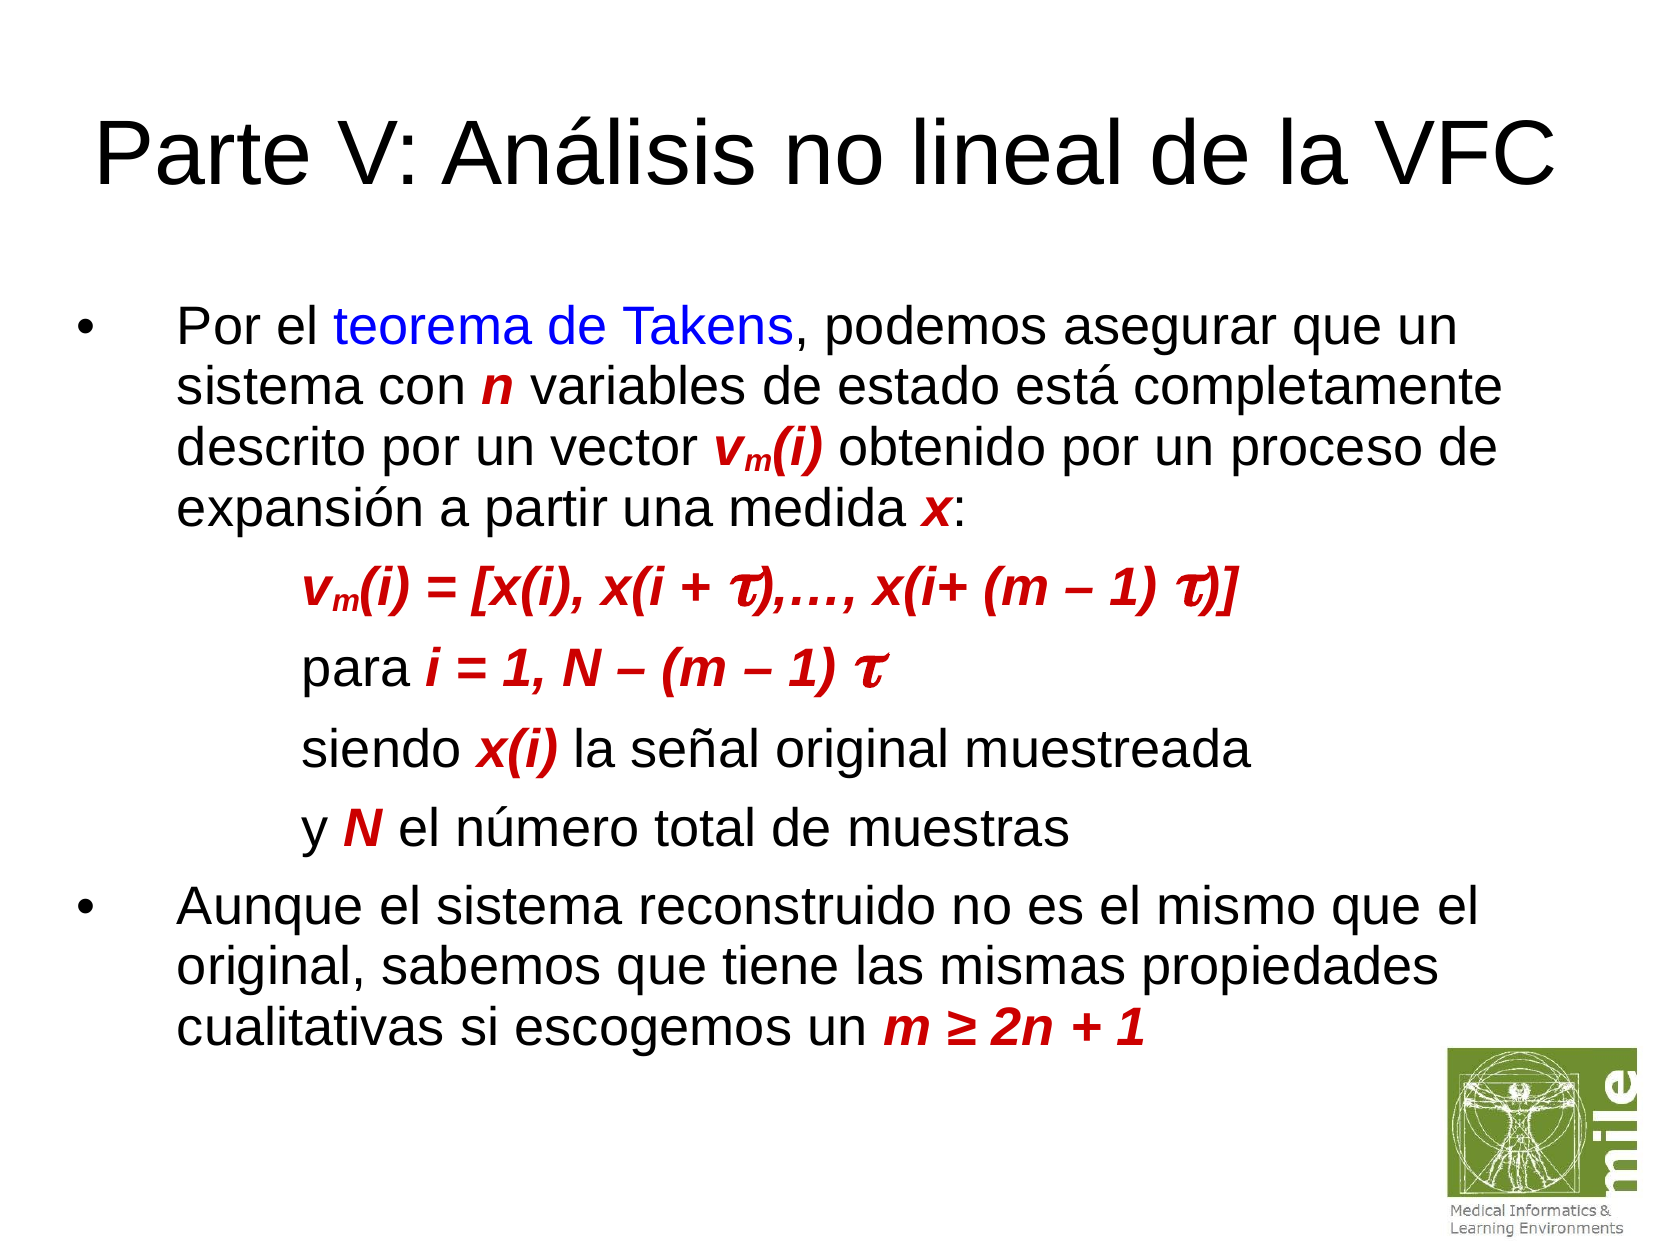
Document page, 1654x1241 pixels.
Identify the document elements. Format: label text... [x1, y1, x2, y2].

picture [1440, 1033, 1654, 1241]
list • Por el teorema de Takens, podemos asegurar que un sistema con n variables de estado está completamente descrito por un vector vm(i) obtenido por un proceso de expansión a partir una medida x: vm(i) = [x(i), x(i + ),…, x(i+ (m – 1) )] para i = 1, N – (m – 1)  siendo x(i) la señal original muestreada y N el número total de muestras • Aunque el sistema reconstruido no es el mismo que el original, sabemos que tiene las mismas propiedades cualitativas si escogemos un m ≥ 2n + 1 [76, 295, 1565, 1114]
title Parte V: Análisis no lineal de la VFC [82, 56, 1571, 250]
